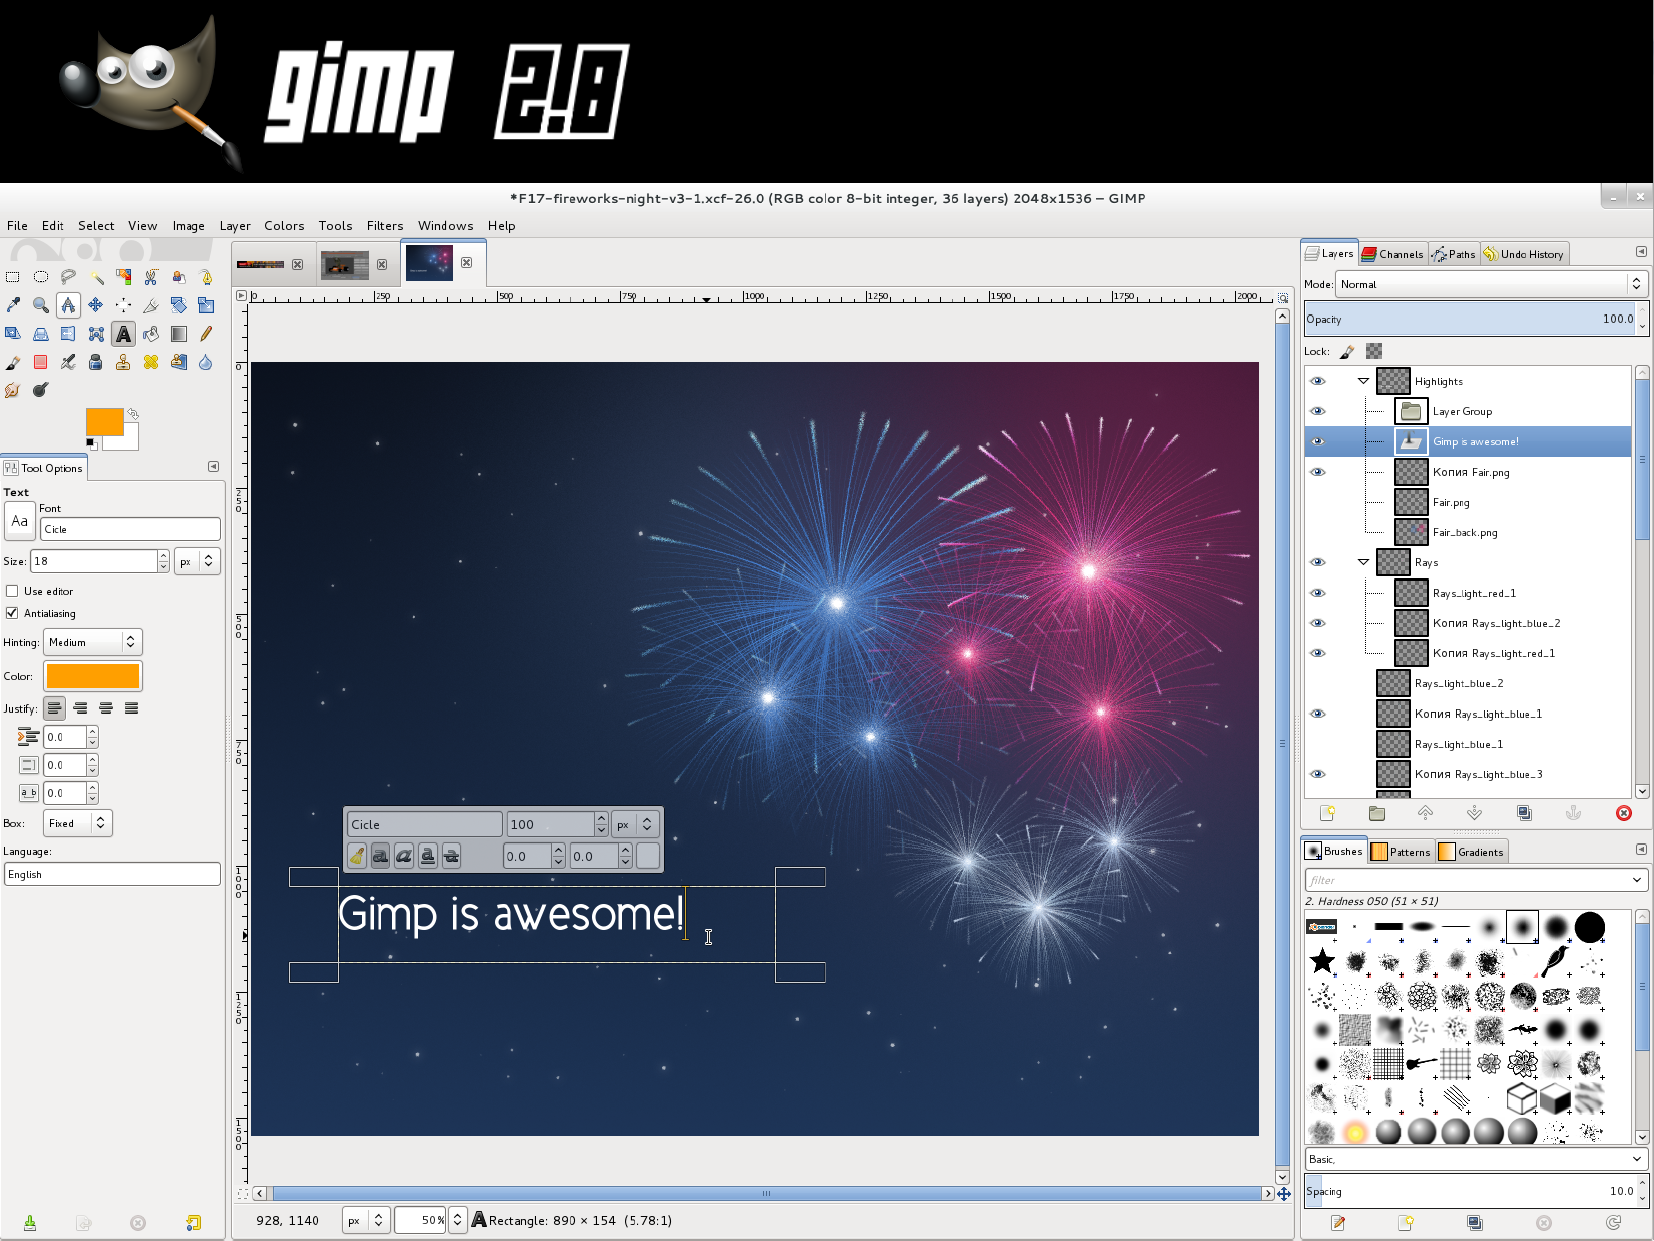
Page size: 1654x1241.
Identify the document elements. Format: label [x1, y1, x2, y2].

text_box [0, 0, 1654, 1241]
picture [249, 34, 649, 153]
picture [59, 4, 244, 174]
picture [0, 183, 1653, 1241]
